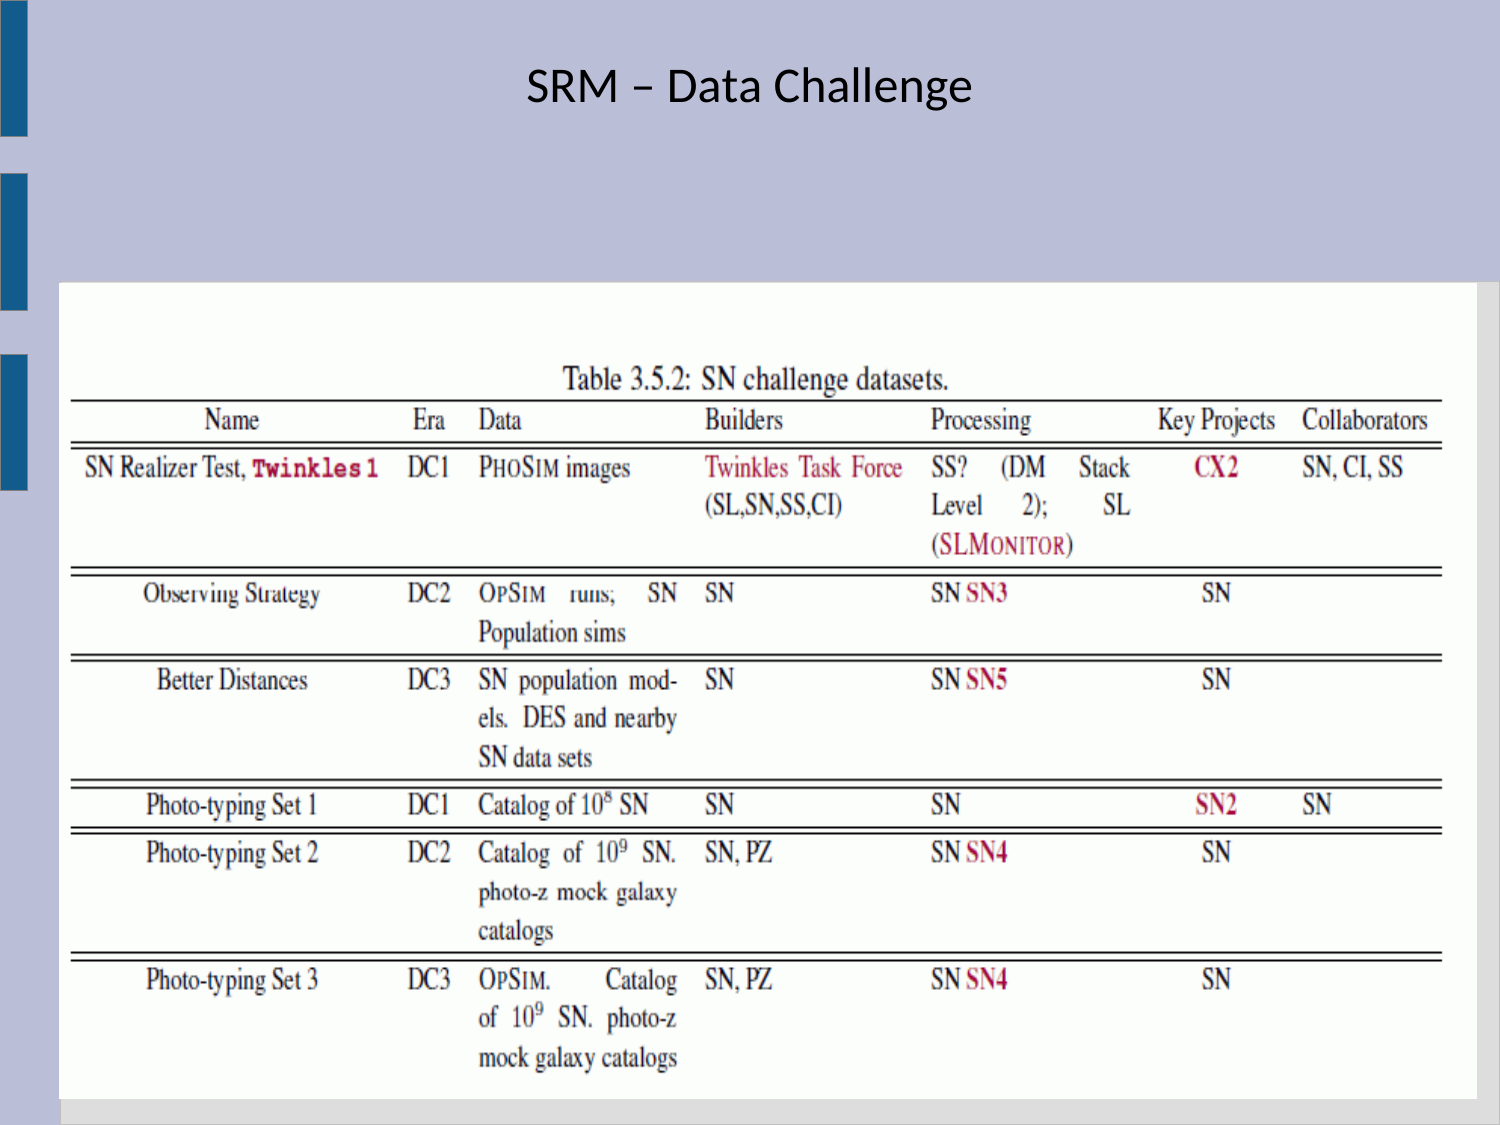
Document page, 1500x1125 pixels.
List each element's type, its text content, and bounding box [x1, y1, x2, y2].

picture [59, 283, 1477, 1099]
title SRM – Data Challenge [75, 45, 1425, 233]
